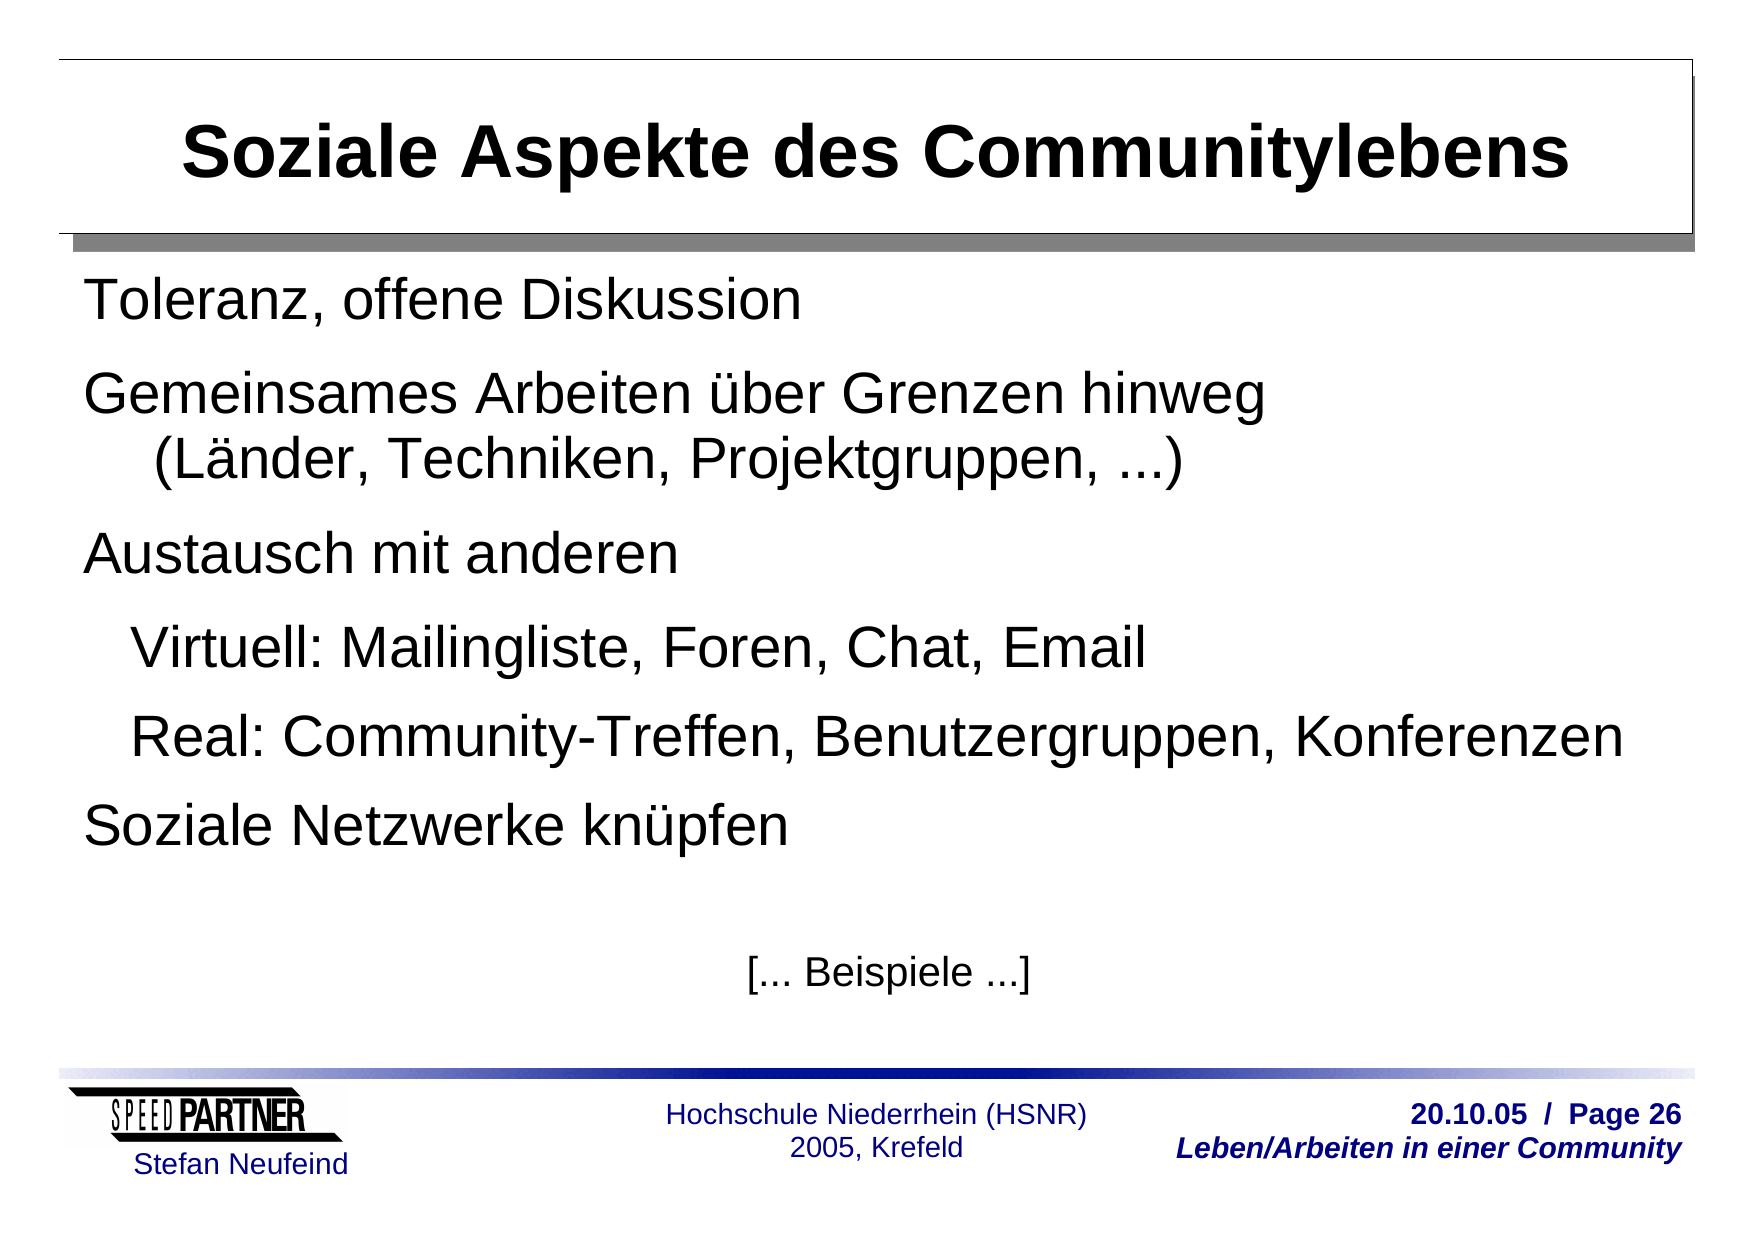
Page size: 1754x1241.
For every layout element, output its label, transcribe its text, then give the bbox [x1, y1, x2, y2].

list Toleranz, offene Diskussion Gemeinsames Arbeiten über Grenzen hinweg (Länder, Techniken, Projektgruppen, ...) Austausch mit anderen Virtuell: Mailingliste, Foren, Chat, Email Real: Community-Treffen, Benutzergruppen, Konferenzen Soziale Netzwerke knüpfen [... Beispiele ...] [71, 266, 1695, 1060]
picture [64, 1082, 348, 1146]
picture [59, 1068, 1695, 1079]
title Soziale Aspekte des Communitylebens [59, 59, 1695, 244]
